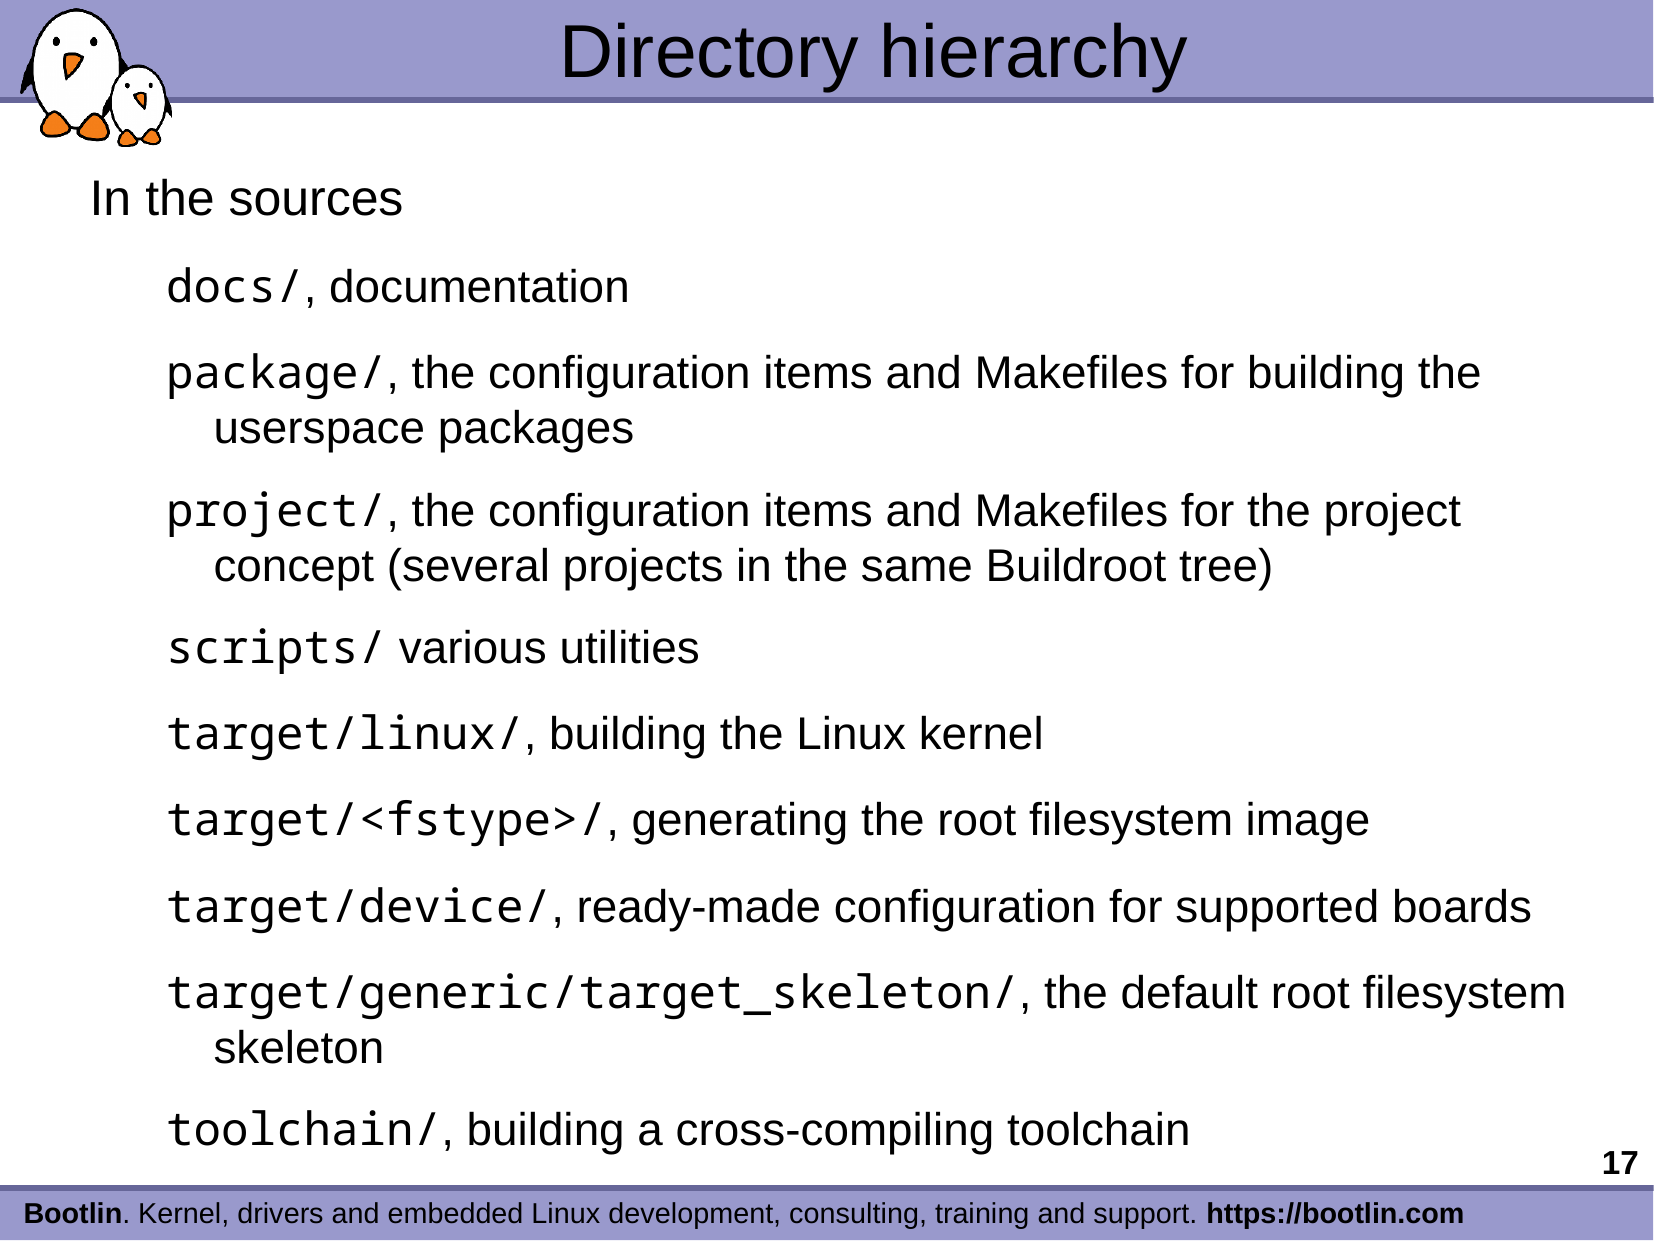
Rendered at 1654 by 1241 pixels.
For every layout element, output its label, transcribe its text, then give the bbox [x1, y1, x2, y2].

title Directory hierarchy [197, 5, 1551, 97]
picture [20, 8, 172, 147]
list In the sources docs/, documentation package/, the configuration items and Makefiles for building the userspace packages project/, the configuration items and Makefiles for the project concept (several projects in the same Buildroot tree) scripts/ various utilities target/linux/, building the Linux kernel target/<fstype>/, generating the root filesystem image target/device/, ready-made configuration for supported boards target/generic/target_skeleton/, the default root filesystem skeleton toolchain/, building a cross-compiling toolchain [71, 170, 1603, 1138]
